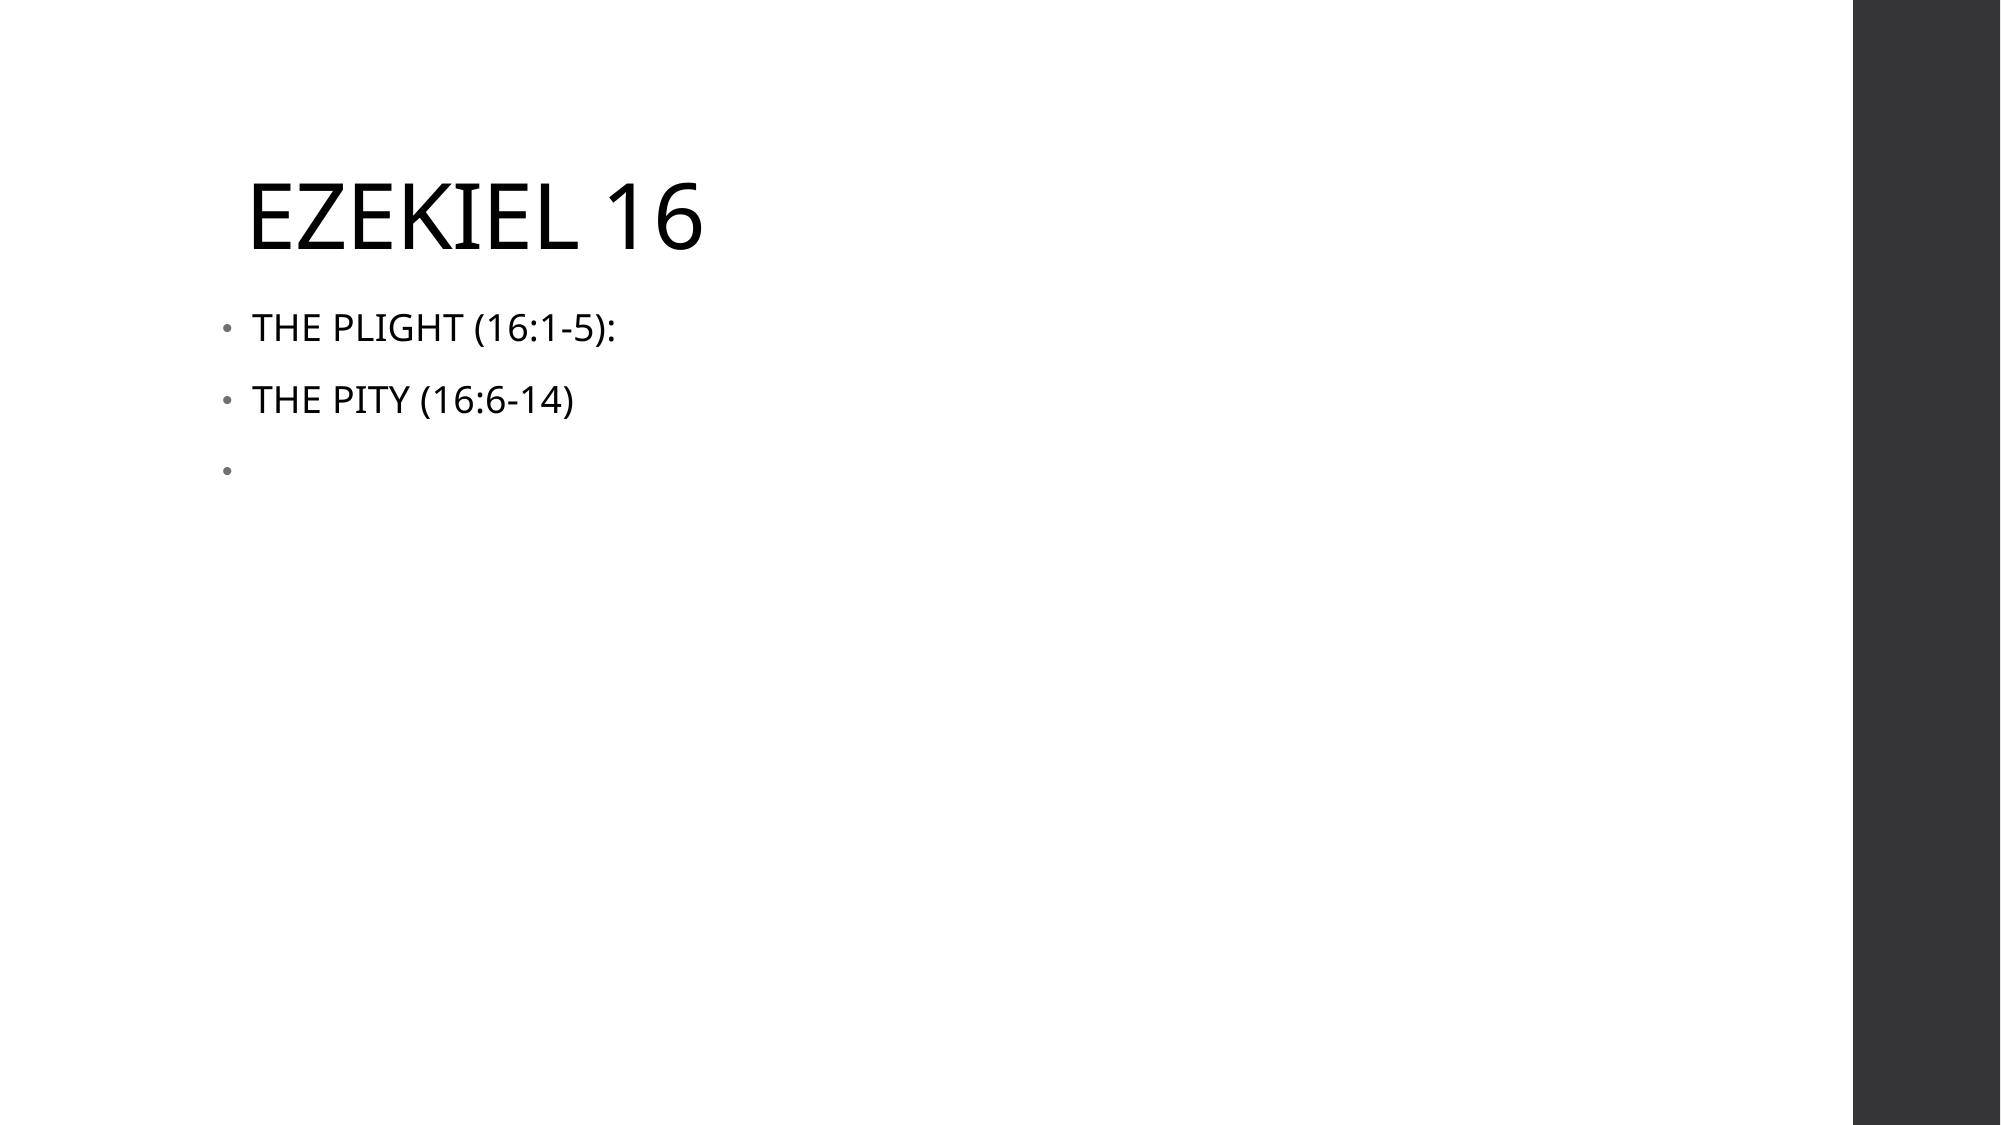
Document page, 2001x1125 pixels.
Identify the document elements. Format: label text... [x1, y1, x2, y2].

list THE PLIGHT (16:1-5): THE PITY (16:6-14) [206, 299, 1617, 1014]
title EZEKIEL 16 [206, 60, 1797, 278]
